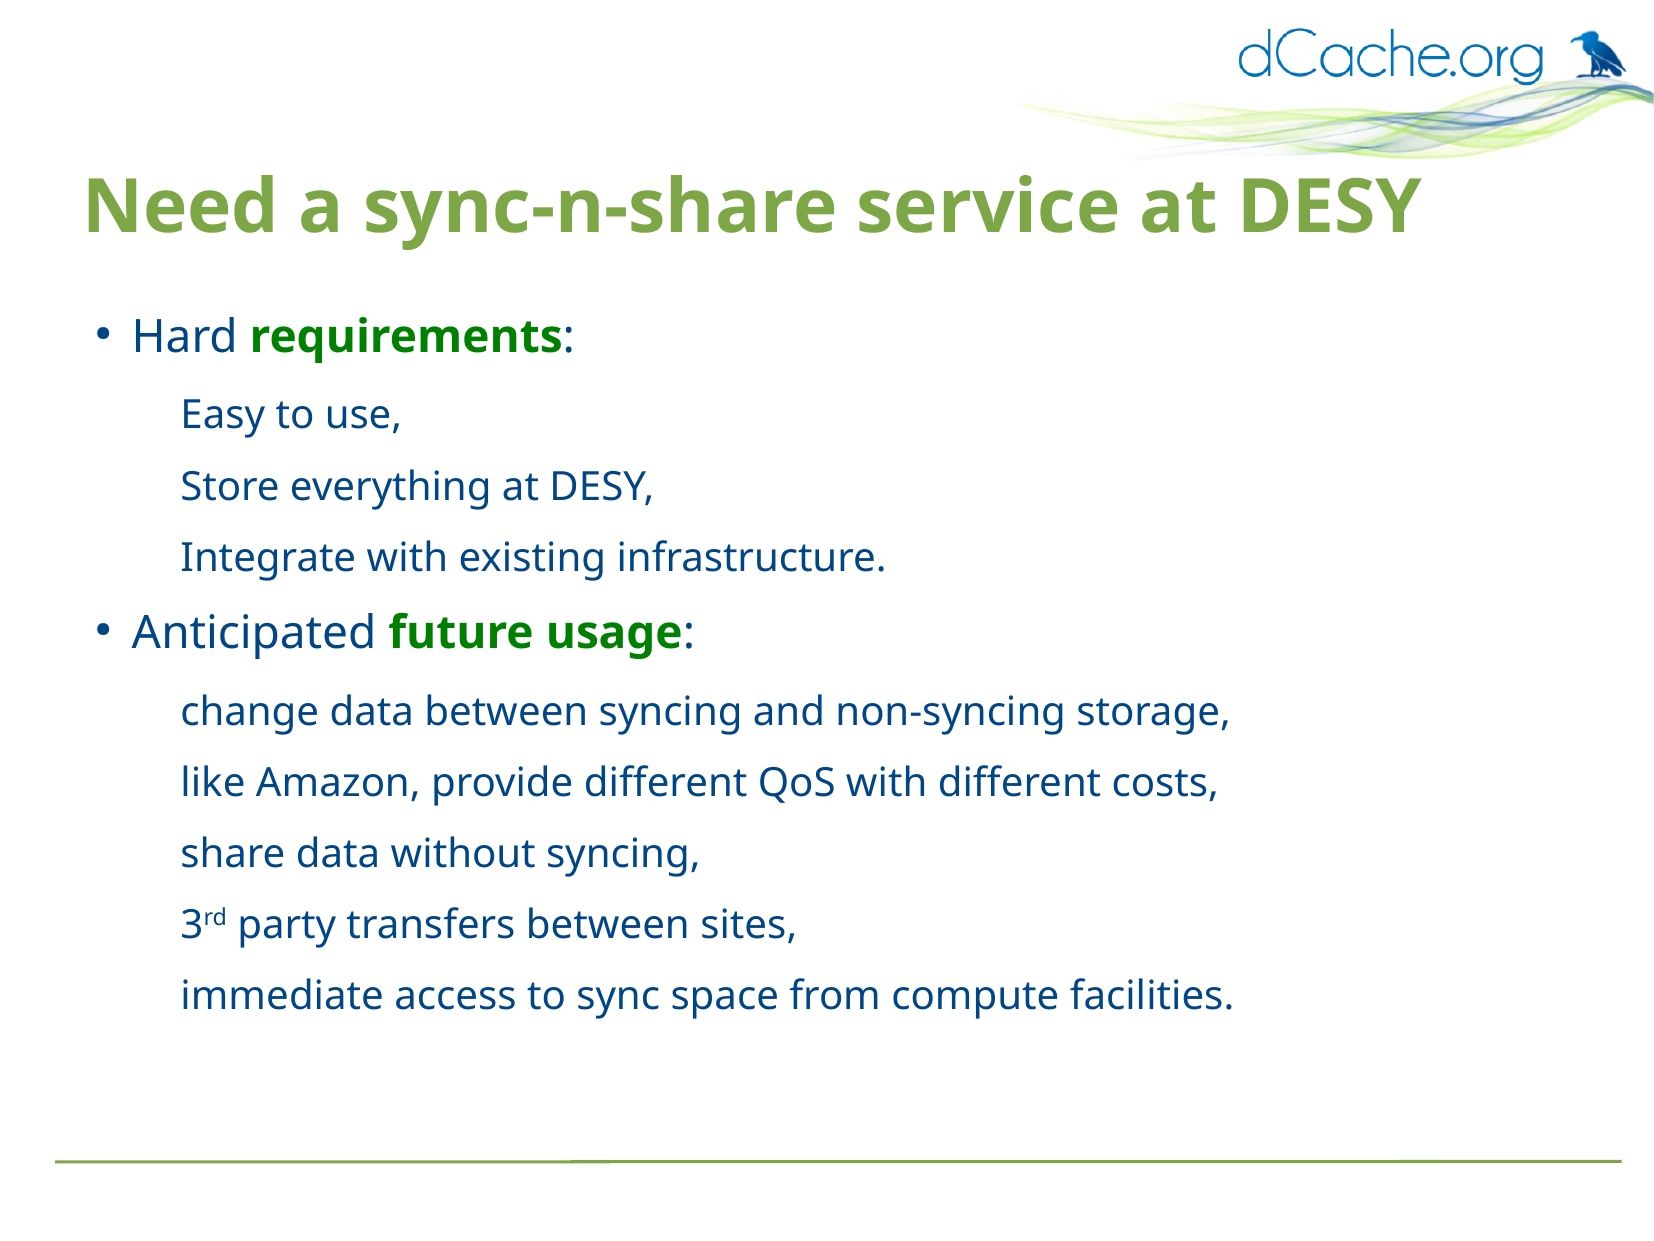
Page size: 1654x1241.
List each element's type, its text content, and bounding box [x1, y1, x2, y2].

picture [956, 16, 1654, 169]
title Need a sync-n-share service at DESY [82, 155, 1605, 252]
list Hard requirements: Easy to use, Store everything at DESY, Integrate with existing infrastructure. Anticipated future usage: change data between syncing and non-syncing storage, like Amazon, provide different QoS with different costs, share data without syncing, 3rd party transfers between sites, immediate access to sync space from compute facilities. [82, 302, 1571, 1023]
